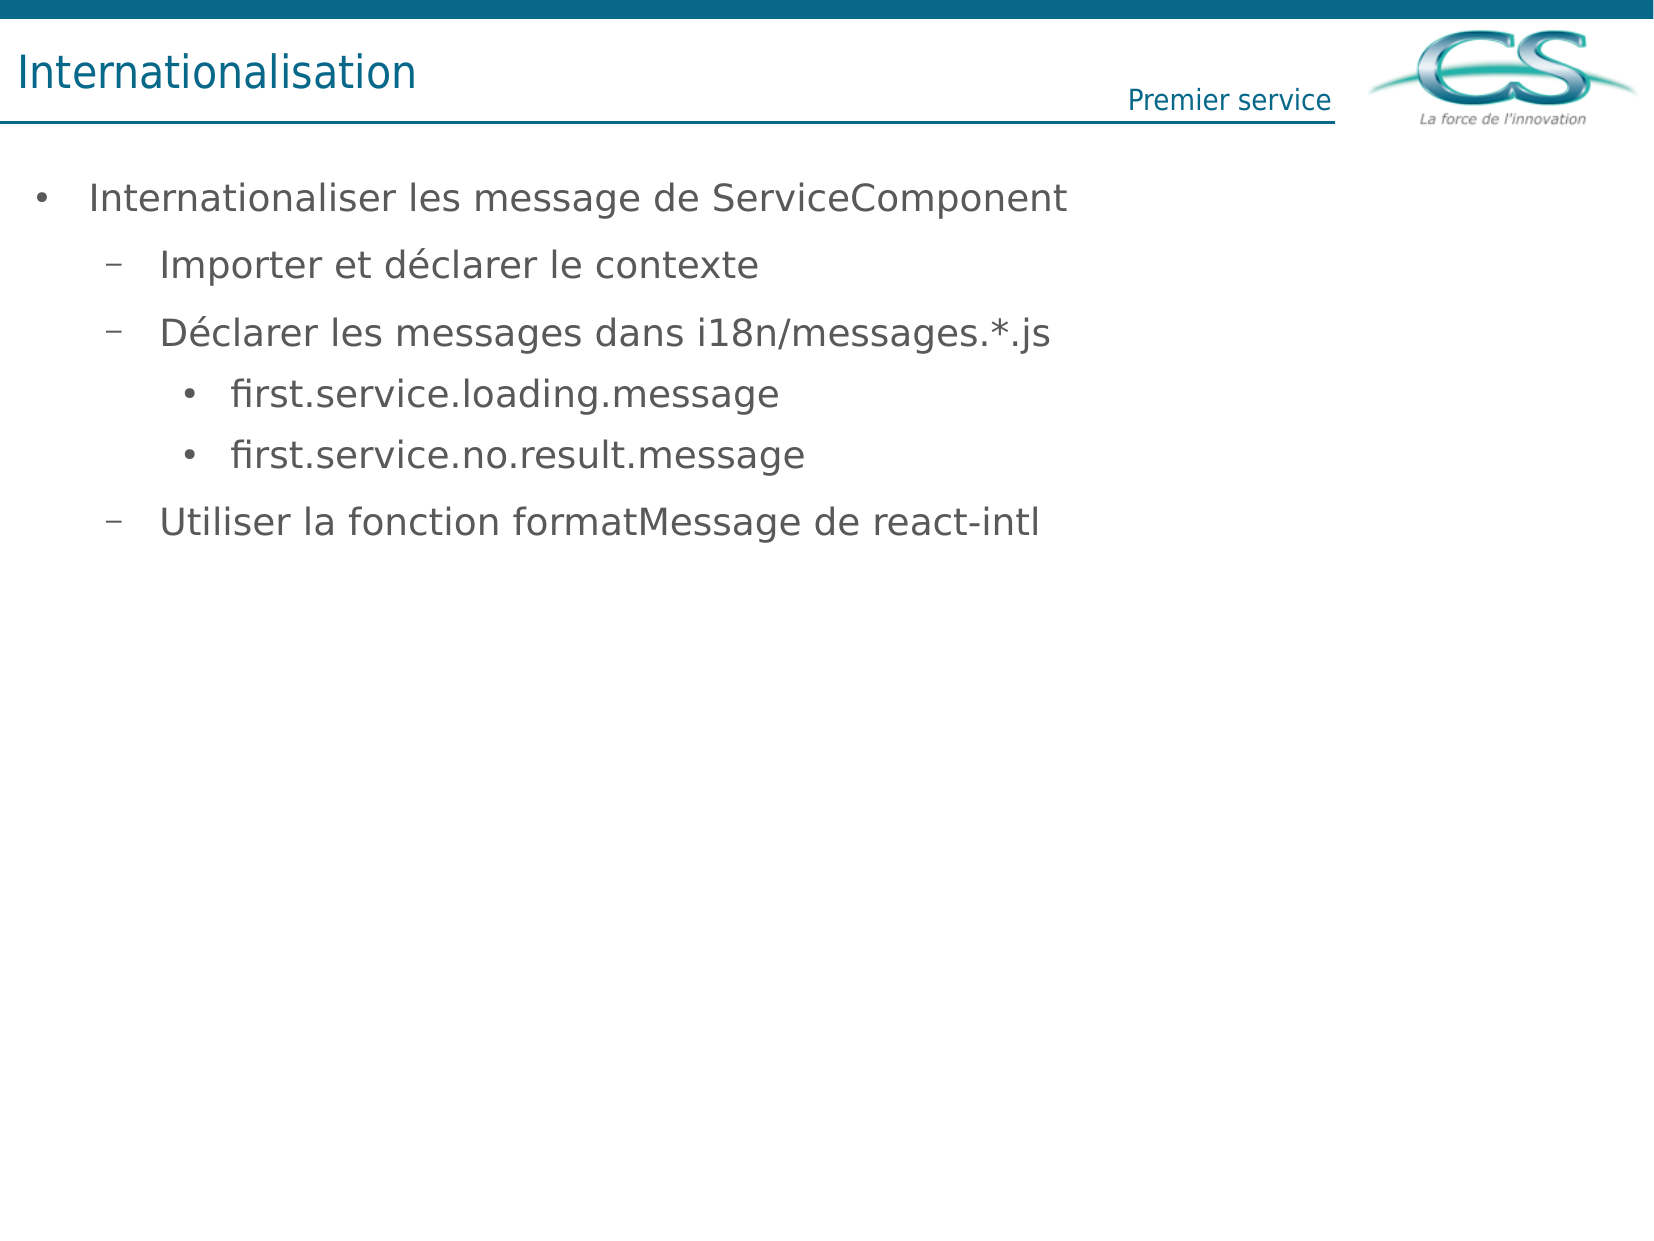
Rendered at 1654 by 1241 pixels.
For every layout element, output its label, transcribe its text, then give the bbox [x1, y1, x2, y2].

list Internationaliser les message de ServiceComponent Importer et déclarer le contexte Déclarer les messages dans i18n/messages.*.js first.service.loading.message first.service.no.result.message Utiliser la fonction formatMessage de react-intl [17, 177, 1630, 1217]
picture [1368, 28, 1642, 128]
text_box Premier service [1116, 71, 1359, 164]
title Internationalisation [17, 46, 1368, 106]
